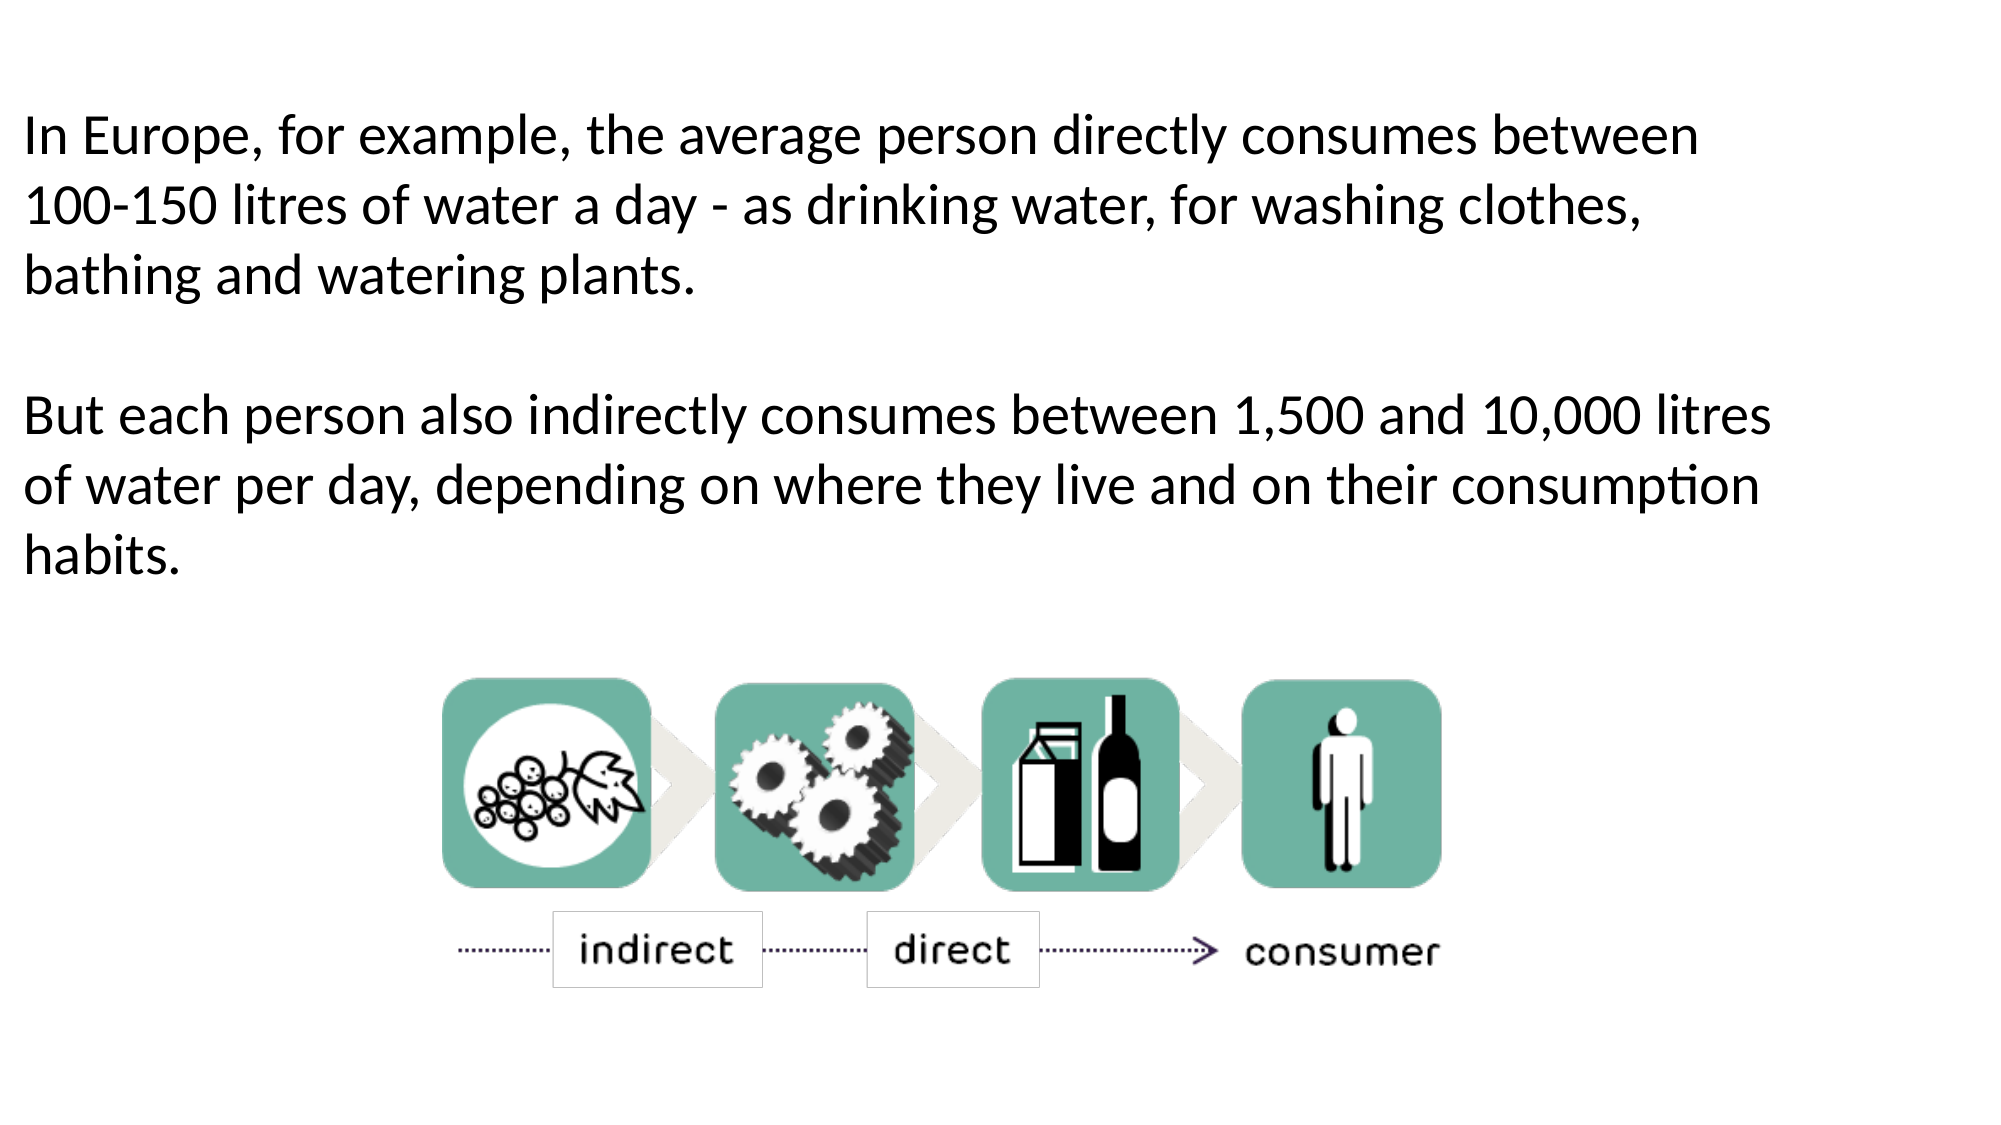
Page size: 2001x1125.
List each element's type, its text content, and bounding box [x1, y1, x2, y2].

title In Europe, for example, the average person directly consumes between 100-150 litres of water a day - as drinking water, for washing clothes, bathing and watering plants. But each person also indirectly consumes between 1,500 and 10,000 litres of water per day, depending on where they live and on their consumption habits. [0, 0, 1797, 664]
picture [442, 605, 1558, 1015]
